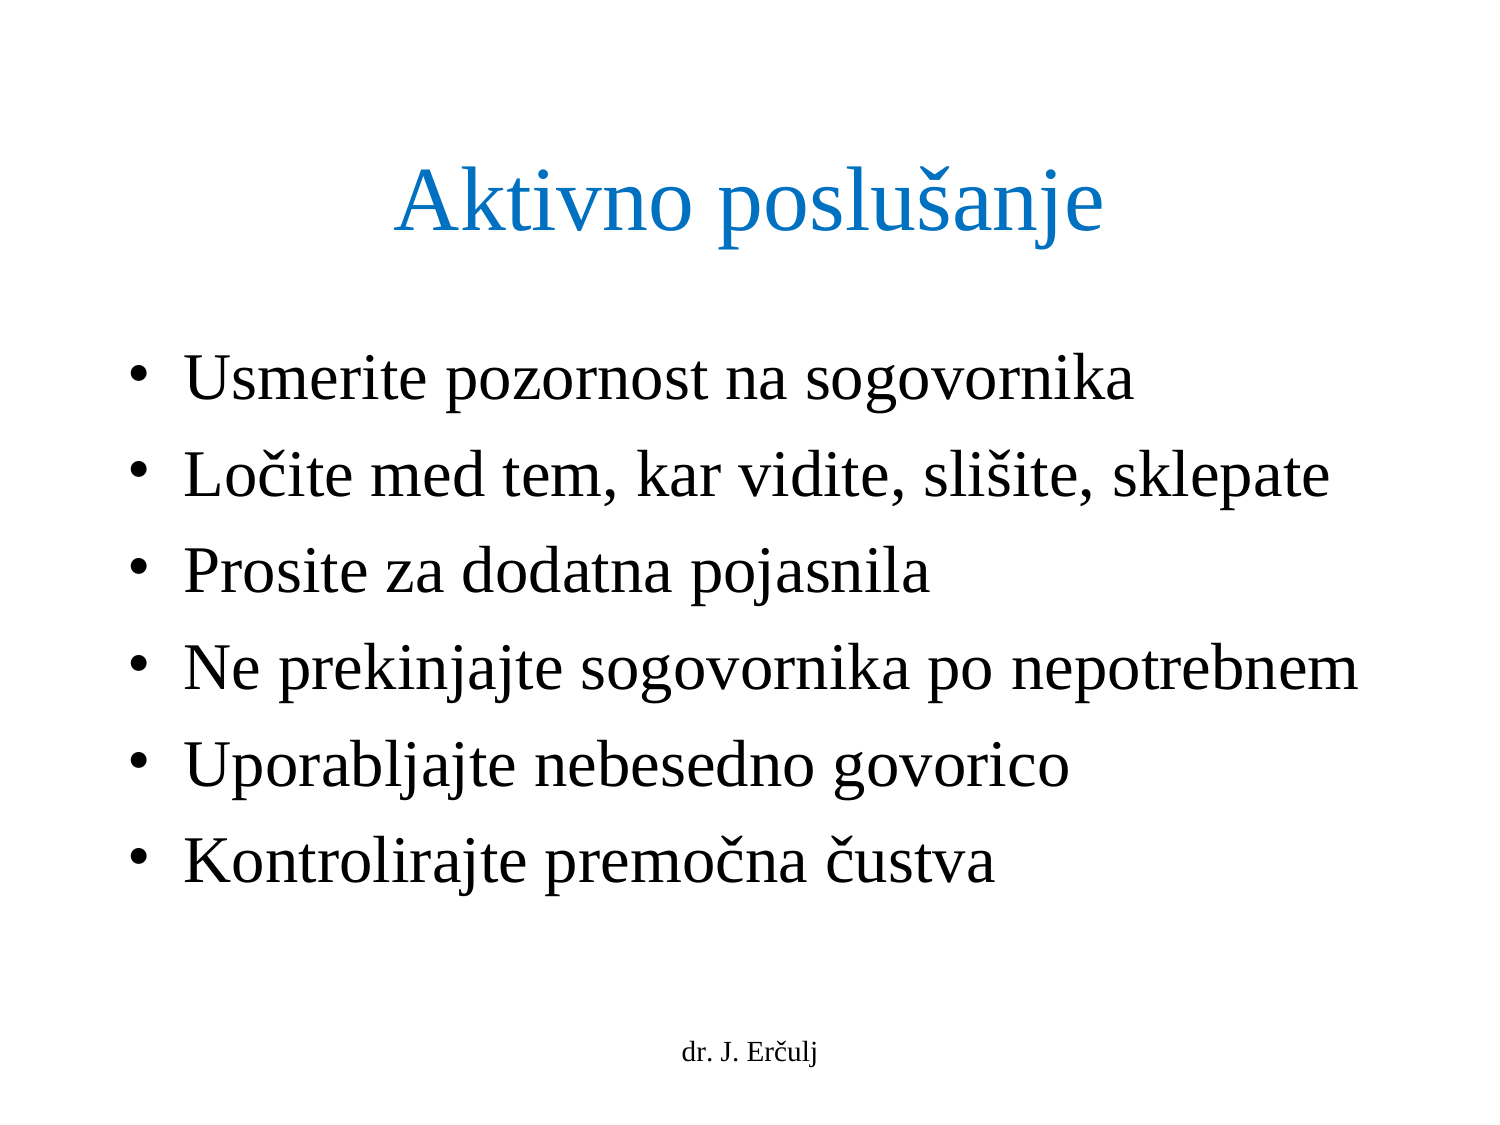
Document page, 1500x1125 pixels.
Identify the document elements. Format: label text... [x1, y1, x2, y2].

text_box dr. J. Erčulj [512, 1025, 988, 1101]
list Usmerite pozornost na sogovornika Ločite med tem, kar vidite, slišite, sklepate Prosite za dodatna pojasnila Ne prekinjajte sogovornika po nepotrebnem Uporabljajte nebesedno govorico Kontrolirajte premočna čustva [112, 324, 1388, 1001]
title Aktivno poslušanje [112, 99, 1388, 288]
